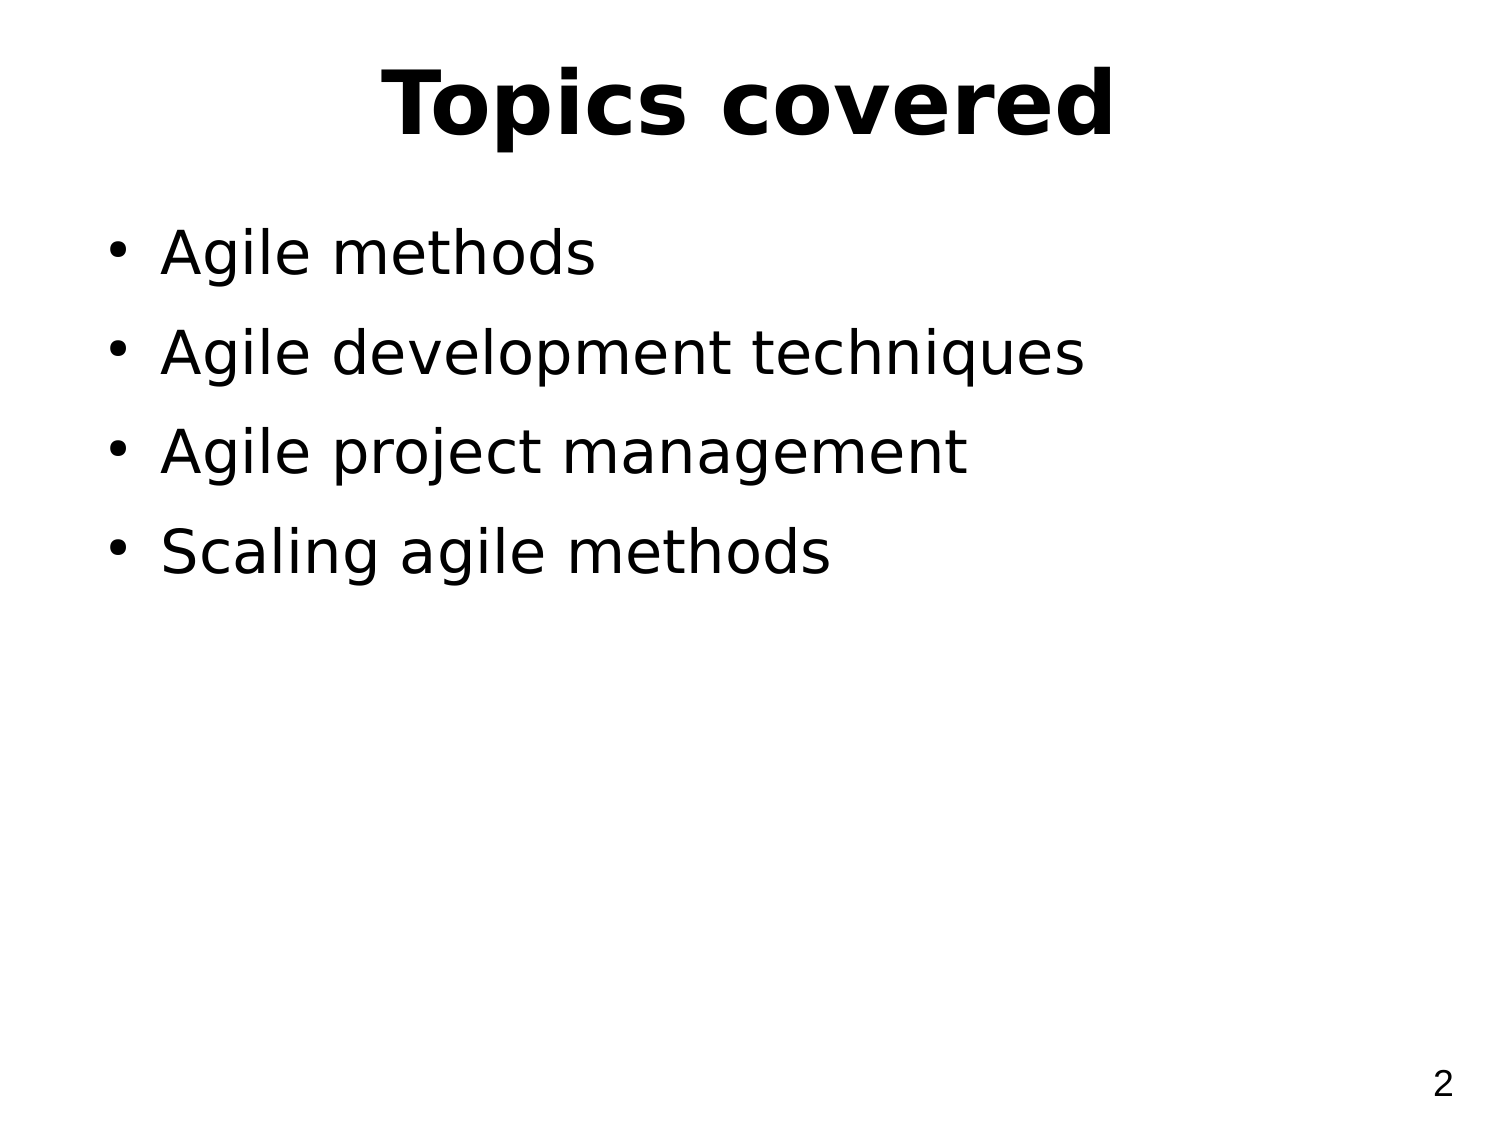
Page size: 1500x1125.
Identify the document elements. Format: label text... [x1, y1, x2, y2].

list Agile methods Agile development techniques Agile project management Scaling agile methods [75, 206, 1425, 1063]
title Topics covered [75, 33, 1425, 166]
